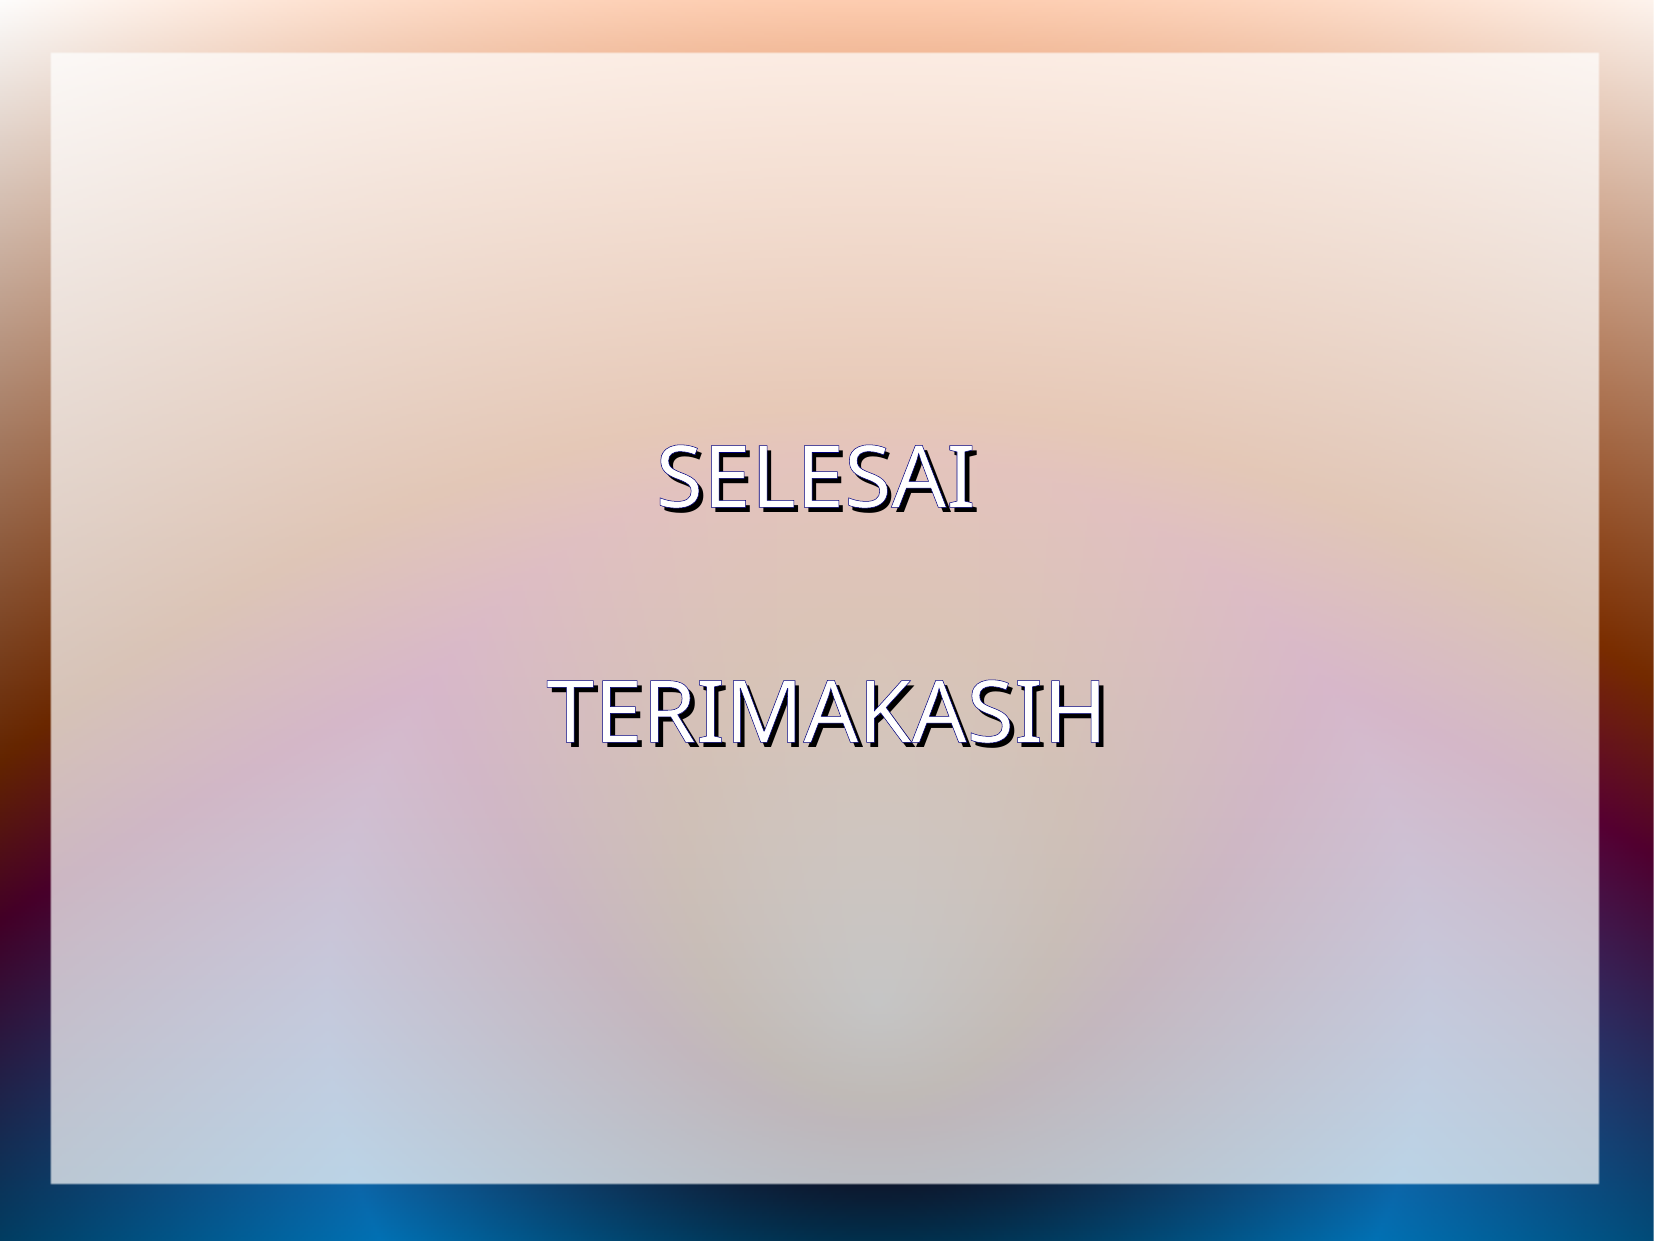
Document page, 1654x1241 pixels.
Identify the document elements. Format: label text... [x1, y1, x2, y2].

picture [0, 0, 1654, 1241]
title SELESAI TERIMAKASIH [82, 445, 1571, 737]
